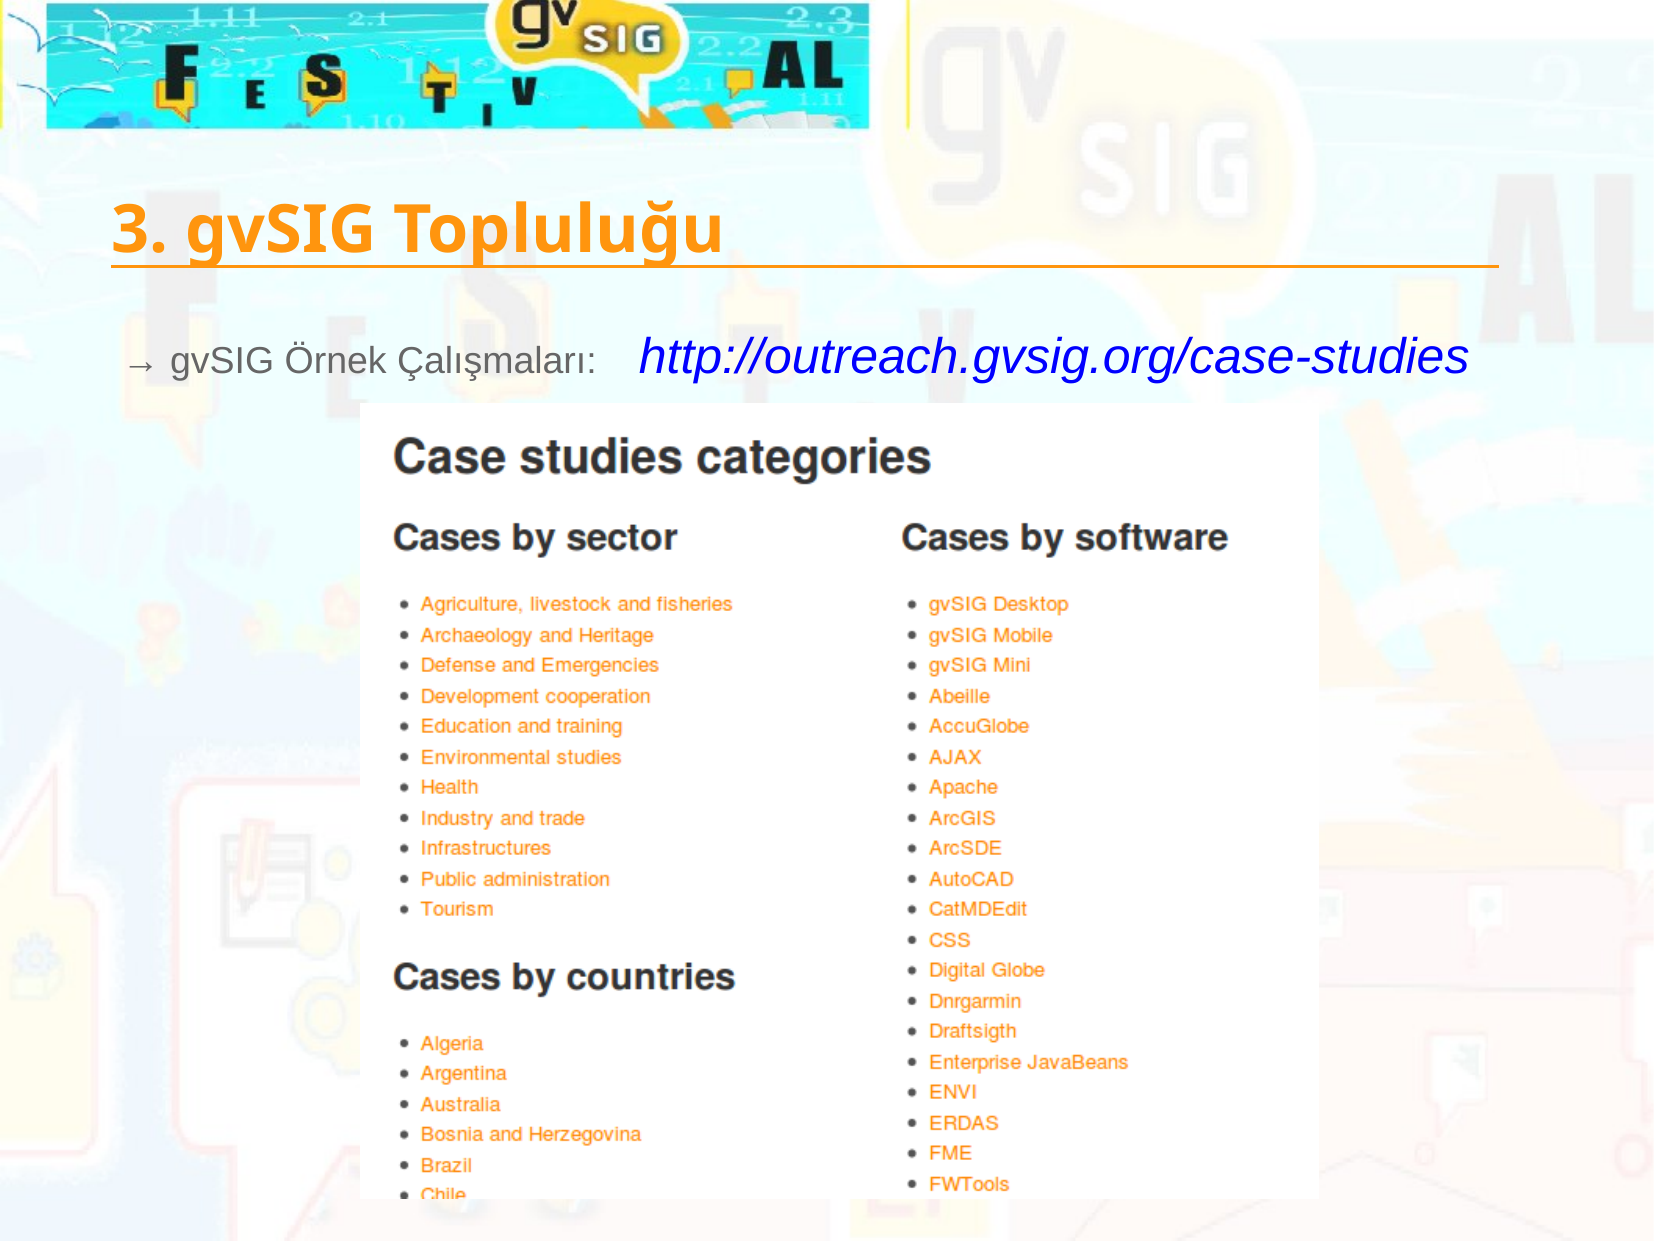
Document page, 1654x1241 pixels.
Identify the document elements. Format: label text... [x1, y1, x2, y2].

title 3. gvSIG Topluluğu [111, 177, 1600, 276]
text_box → gvSIG Örnek Çalışmaları: http://outreach.gvsig.org/case-studies [107, 320, 1521, 392]
picture [0, 0, 1654, 1241]
